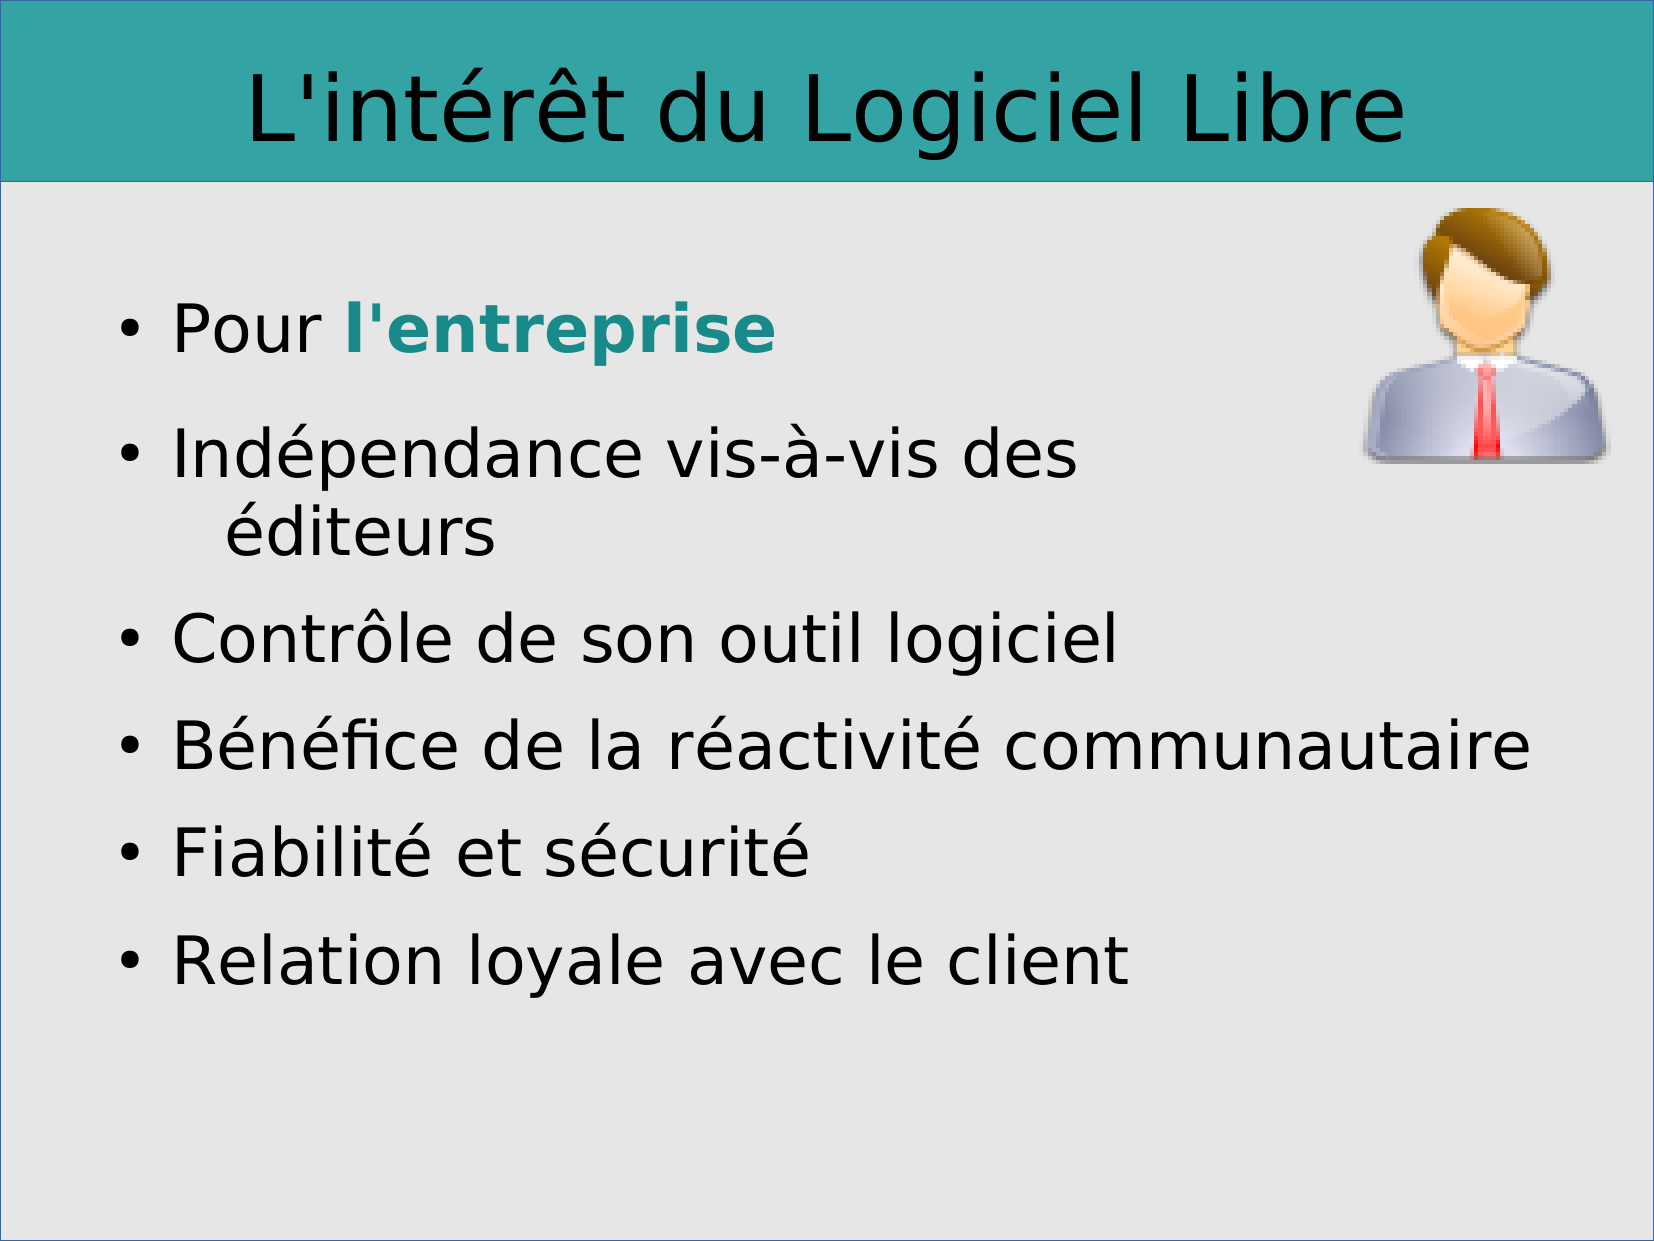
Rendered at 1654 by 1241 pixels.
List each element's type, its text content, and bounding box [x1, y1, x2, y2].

title L'intérêt du Logiciel Libre [82, 49, 1571, 170]
picture [1351, 208, 1624, 464]
list Pour l'entreprise Indépendance vis-à-vis des éditeurs Contrôle de son outil logiciel Bénéfice de la réactivité communautaire Fiabilité et sécurité Relation loyale avec le client [82, 290, 1571, 1109]
